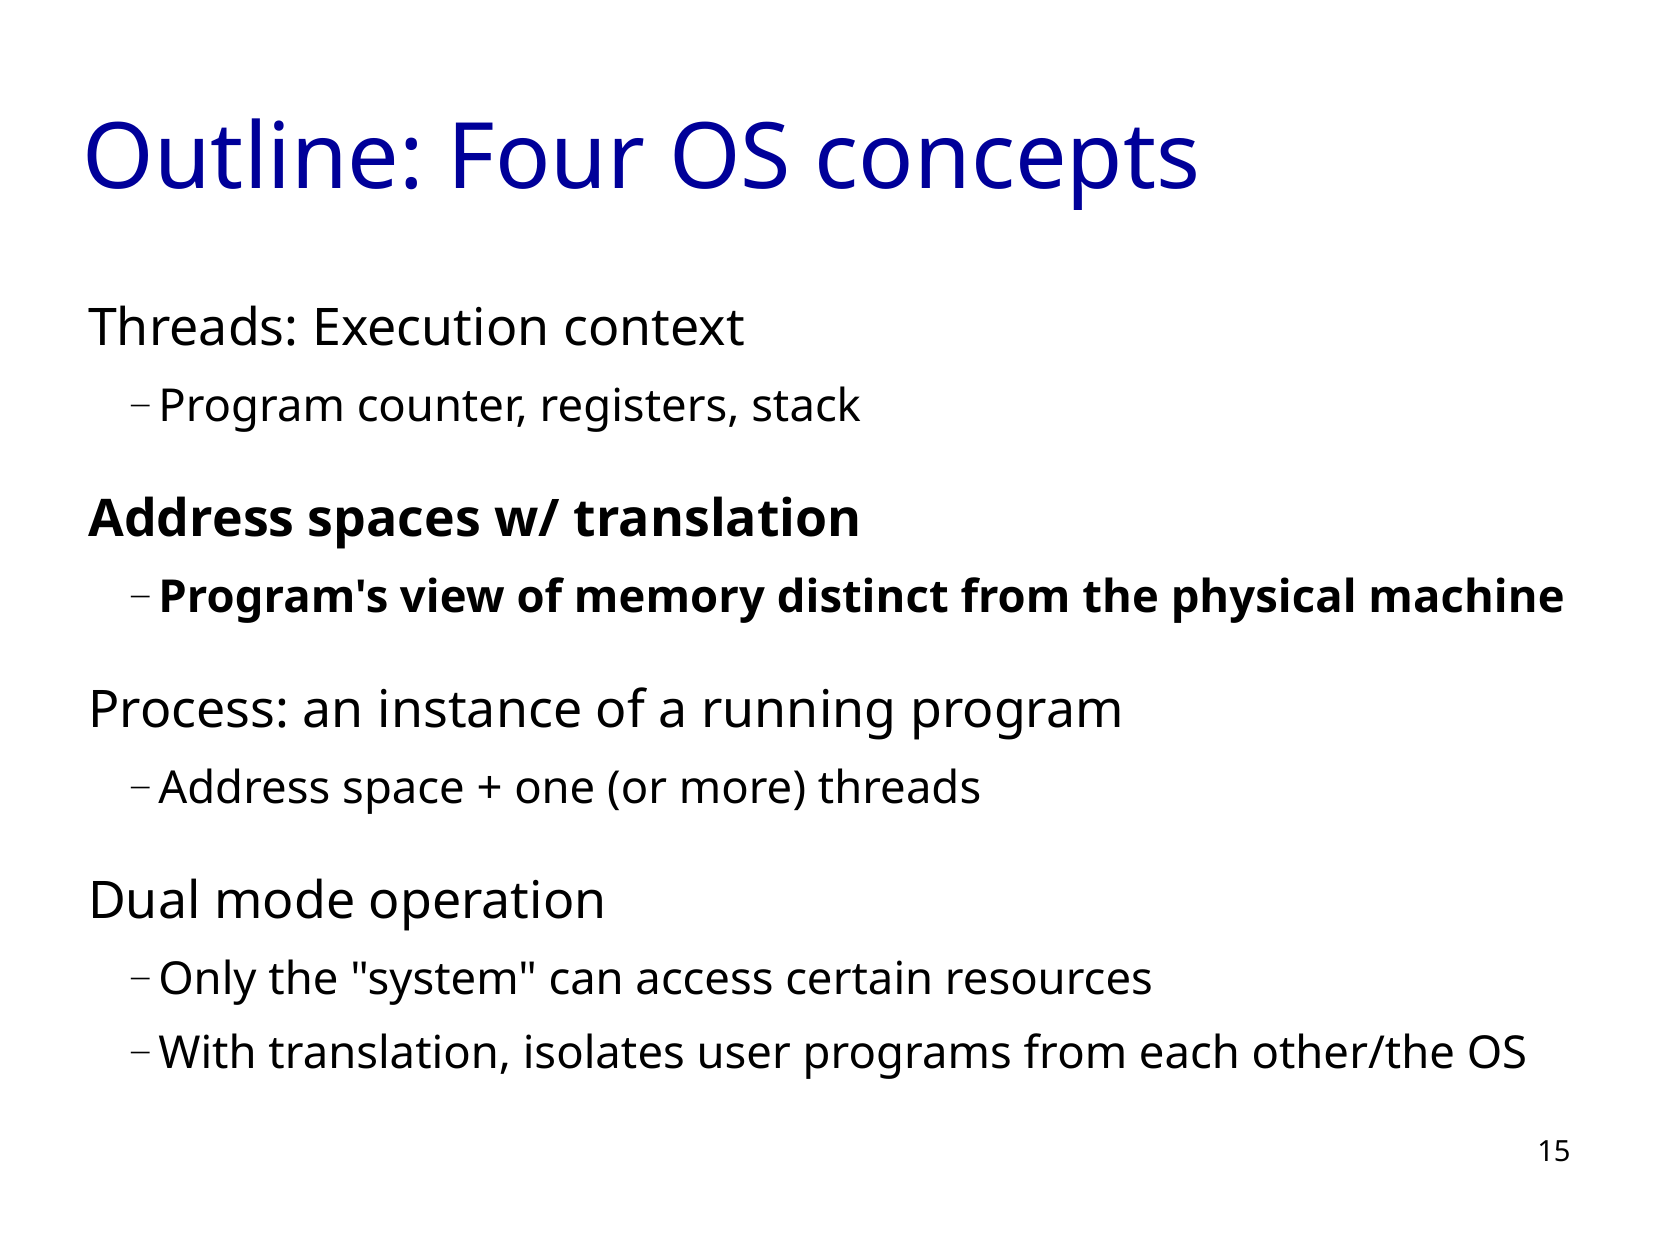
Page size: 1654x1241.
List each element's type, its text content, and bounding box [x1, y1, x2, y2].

list Threads: Execution context Program counter, registers, stack Address spaces w/ translation Program's view of memory distinct from the physical machine Process: an instance of a running program Address space + one (or more) threads Dual mode operation Only the "system" can access certain resources With translation, isolates user programs from each other/the OS [60, 290, 1571, 1096]
title Outline: Four OS concepts [82, 49, 1571, 257]
